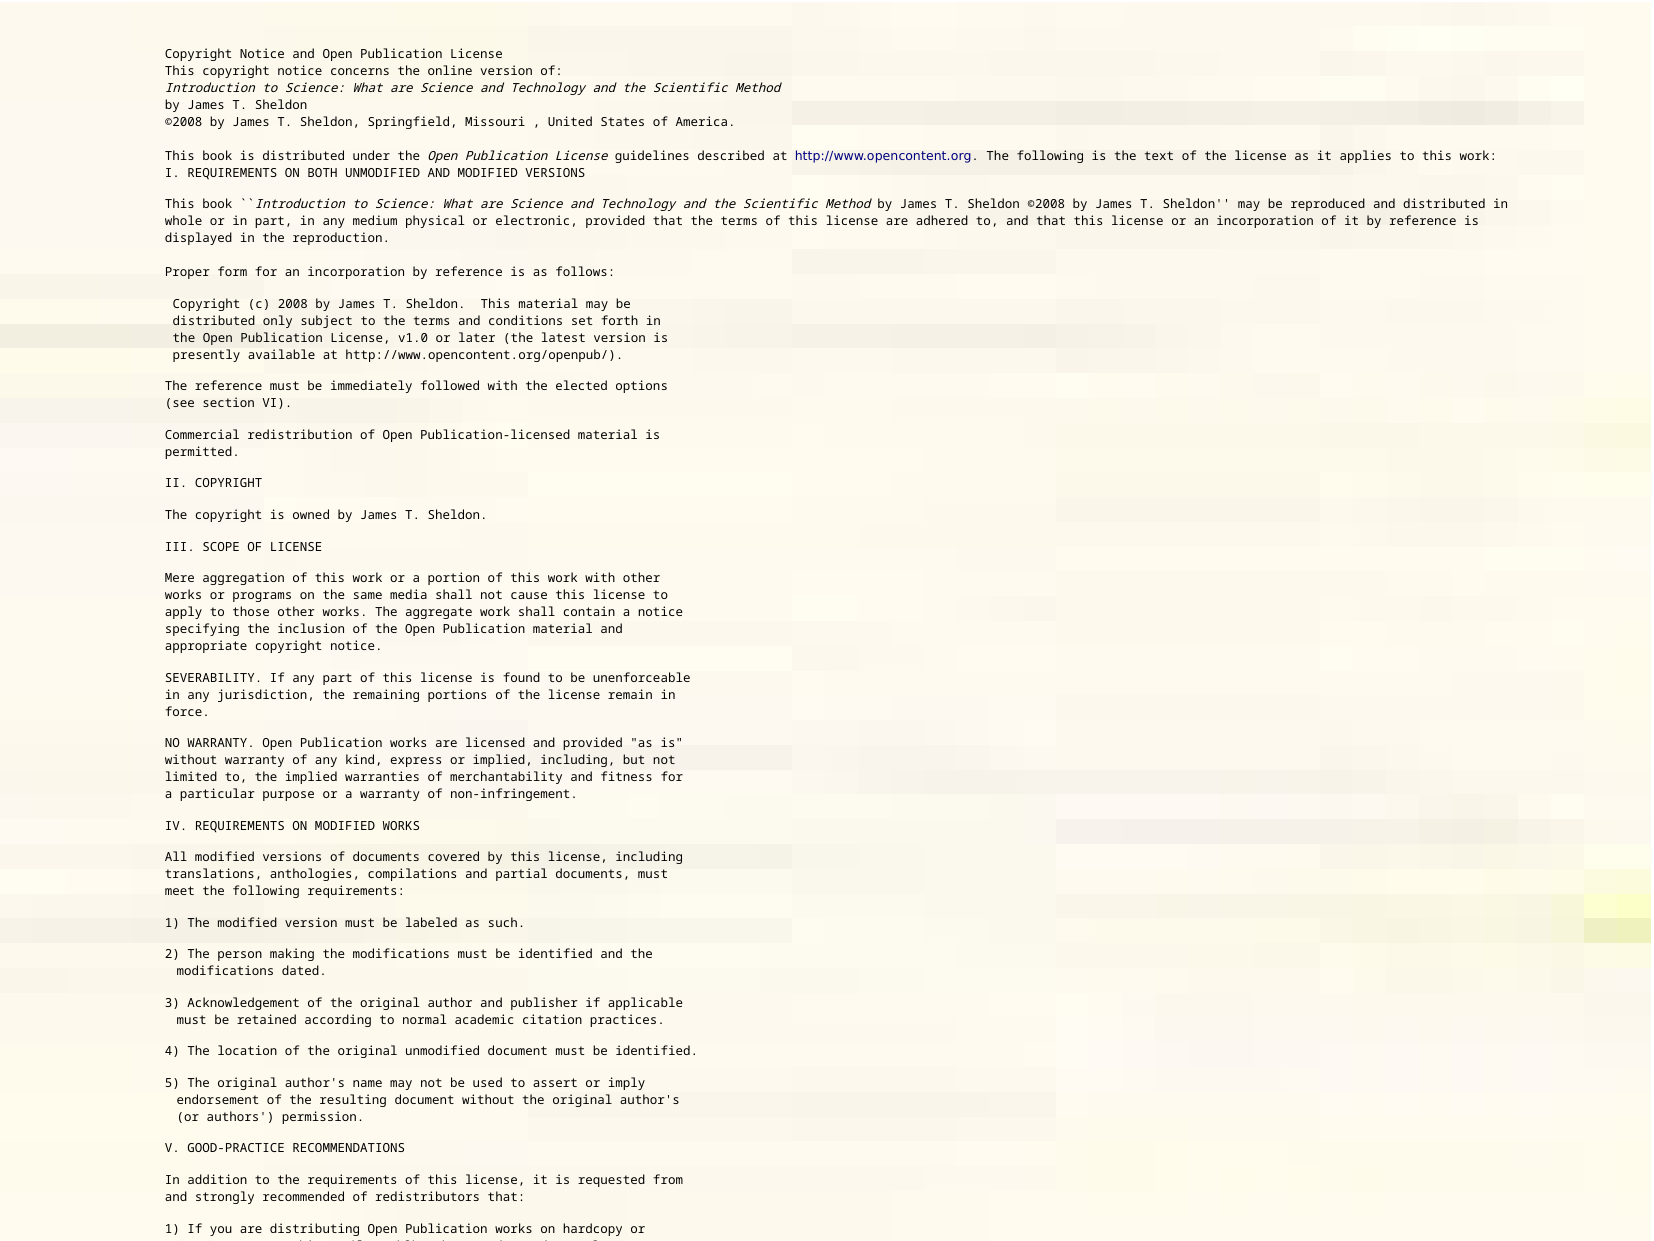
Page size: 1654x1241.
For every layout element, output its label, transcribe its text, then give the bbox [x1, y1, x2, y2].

text_box Copyright Notice and Open Publication License This copyright notice concerns the online version of: Introduction to Science: What are Science and Technology and the Scientific Method by James T. Sheldon ©2008 by James T. Sheldon, Springfield, Missouri , United States of America. This book is distributed under the Open Publication License guidelines described at http://www.opencontent.org. The following is the text of the license as it applies to this work: I. REQUIREMENTS ON BOTH UNMODIFIED AND MODIFIED VERSIONS This book ``Introduction to Science: What are Science and Technology and the Scientific Method by James T. Sheldon ©2008 by James T. Sheldon'' may be reproduced and distributed in whole or in part, in any medium physical or electronic, provided that the terms of this license are adhered to, and that this license or an incorporation of it by reference is displayed in the reproduction. Proper form for an incorporation by reference is as follows: Copyright (c) 2008 by James T. Sheldon. This material may be distributed only subject to the terms and conditions set forth in the Open Publication License, v1.0 or later (the latest version is presently available at http://www.opencontent.org/openpub/). The reference must be immediately followed with the elected options (see section VI). Commercial redistribution of Open Publication-licensed material is permitted. II. COPYRIGHT The copyright is owned by James T. Sheldon. III. SCOPE OF LICENSE Mere aggregation of this work or a portion of this work with other works or programs on the same media shall not cause this license to apply to those other works. The aggregate work shall contain a notice specifying the inclusion of the Open Publication material and appropriate copyright notice. SEVERABILITY. If any part of this license is found to be unenforceable in any jurisdiction, the remaining portions of the license remain in force. NO WARRANTY. Open Publication works are licensed and provided "as is" without warranty of any kind, express or implied, including, but not limited to, the implied warranties of merchantability and fitness for a particular purpose or a warranty of non-infringement. IV. REQUIREMENTS ON MODIFIED WORKS All modified versions of documents covered by this license, including translations, anthologies, compilations and partial documents, must meet the following requirements: 1) The modified version must be labeled as such. 2) The person making the modifications must be identified and the modifications dated. 3) Acknowledgement of the original author and publisher if applicable must be retained according to normal academic citation practices. 4) The location of the original unmodified document must be identified. 5) The original author's name may not be used to assert or imply endorsement of the resulting document without the original author's (or authors') permission. V. GOOD-PRACTICE RECOMMENDATIONS In addition to the requirements of this license, it is requested from and strongly recommended of redistributors that: 1) If you are distributing Open Publication works on hardcopy or CD-ROM, you provide email notification to the authors of your intent to redistribute at least thirty days before your manuscript or media freeze, to give the authors time to provide updated documents. This notification should describe modifications, if any, made to the document. 2) All substantive modifications (including deletions) be either clearly marked up in the document or else described in an attachment to the document. Finally, while it is not mandatory under this license, it is considered good form to offer a free copy of any hardcopy and CD-ROM expression of an Open Publication-licensed work to its author. VI. ELECTED OPTIONS 1) Distribution of substantively modified versions of this document is prohibited without the explicit permission of the copyright holder. 2) Distribution of the work or derivative of the work in any standard (paper) book form is prohibited unless prior permission is obtained from the copyright holder. Other forms of distribution including CD-ROM, electronic, and magnetic media are permitted. [150, 37, 1538, 1241]
picture [0, 2, 1651, 1241]
